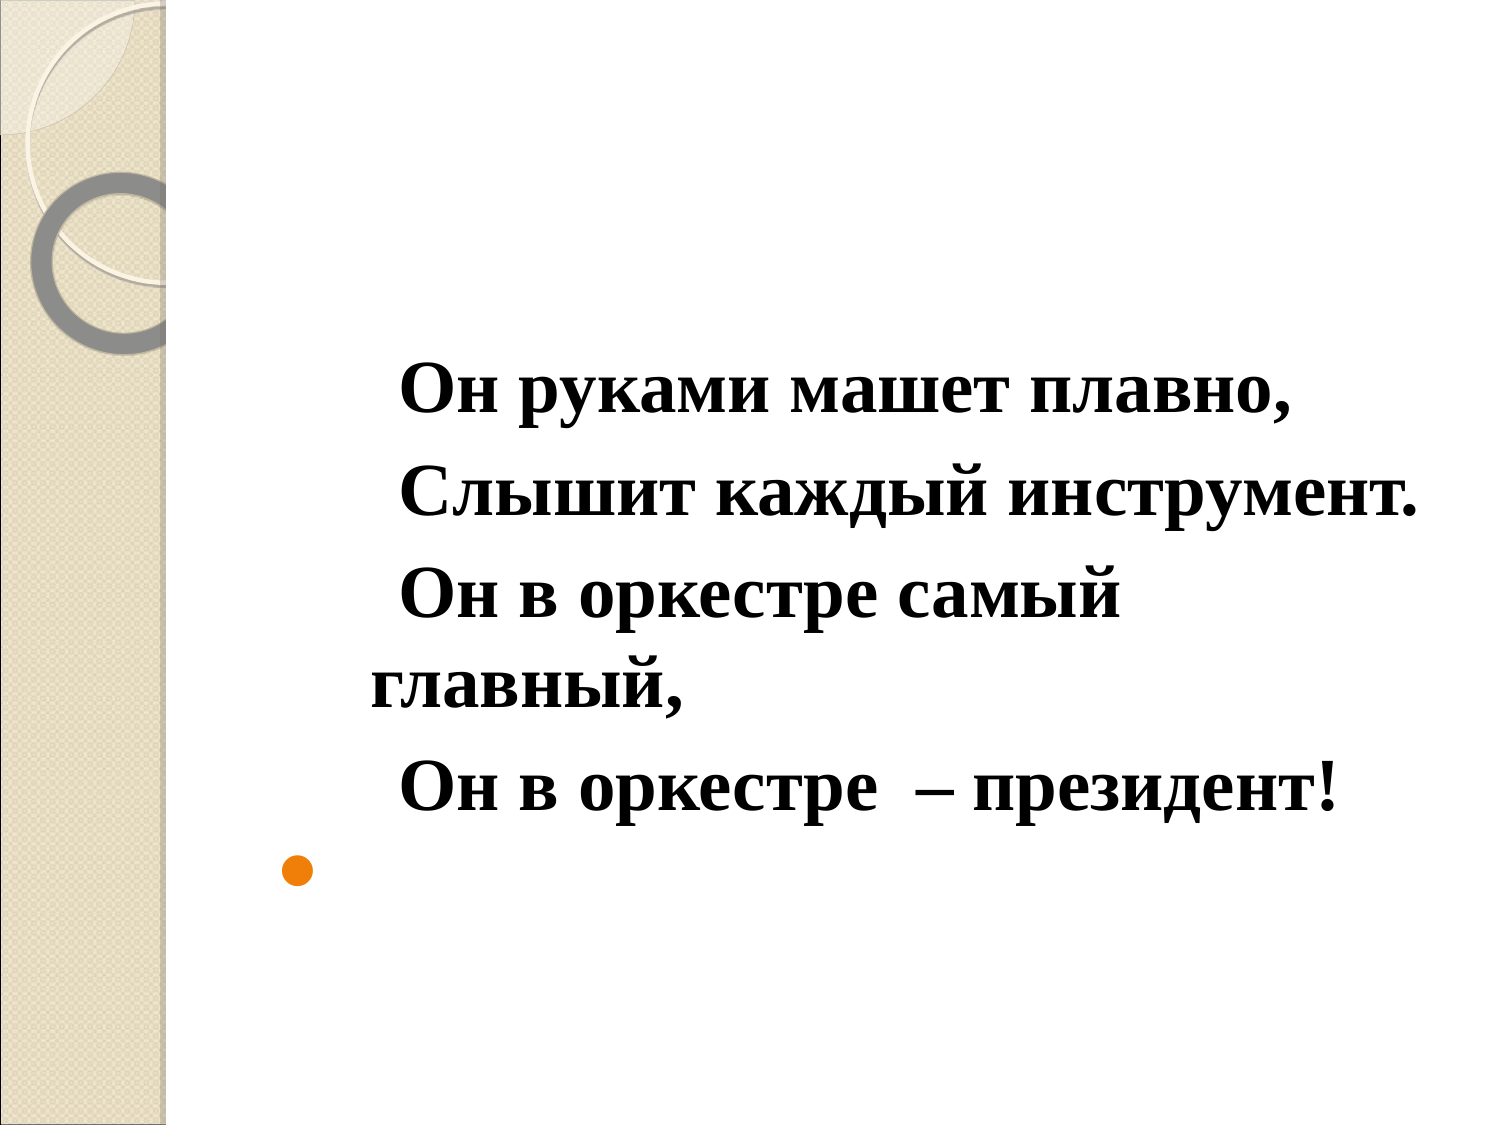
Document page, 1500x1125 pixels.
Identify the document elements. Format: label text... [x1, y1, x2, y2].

list Он руками машет плавно, Слышит каждый инструмент. Он в оркестре самый главный, Он в оркестре – президент! [235, 237, 1466, 1026]
